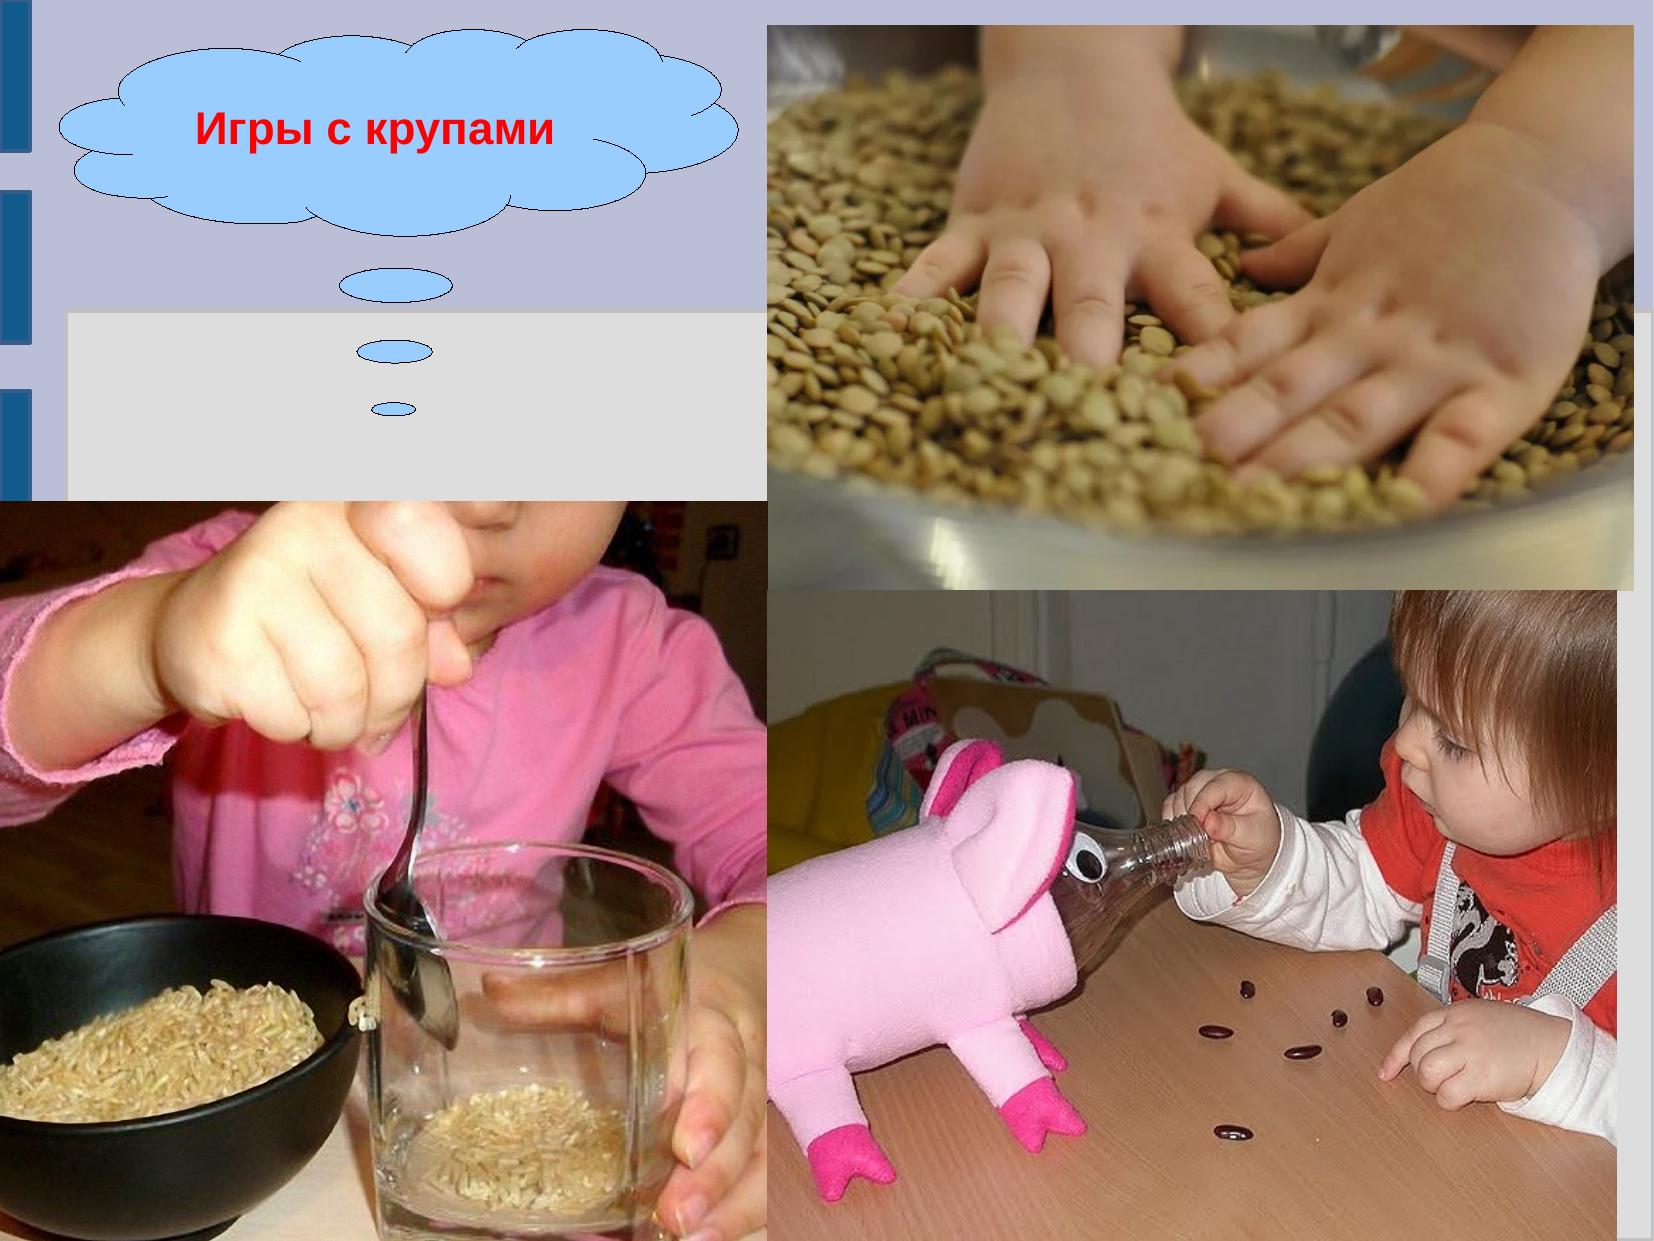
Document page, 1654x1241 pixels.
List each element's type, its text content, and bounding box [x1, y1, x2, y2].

text_box Игры с крупами [356, 340, 433, 364]
text_box Игры с крупами [371, 402, 416, 416]
text_box Игры с крупами [339, 268, 453, 303]
picture [0, 25, 1634, 1241]
text_box Игры с крупами [59, 29, 739, 237]
